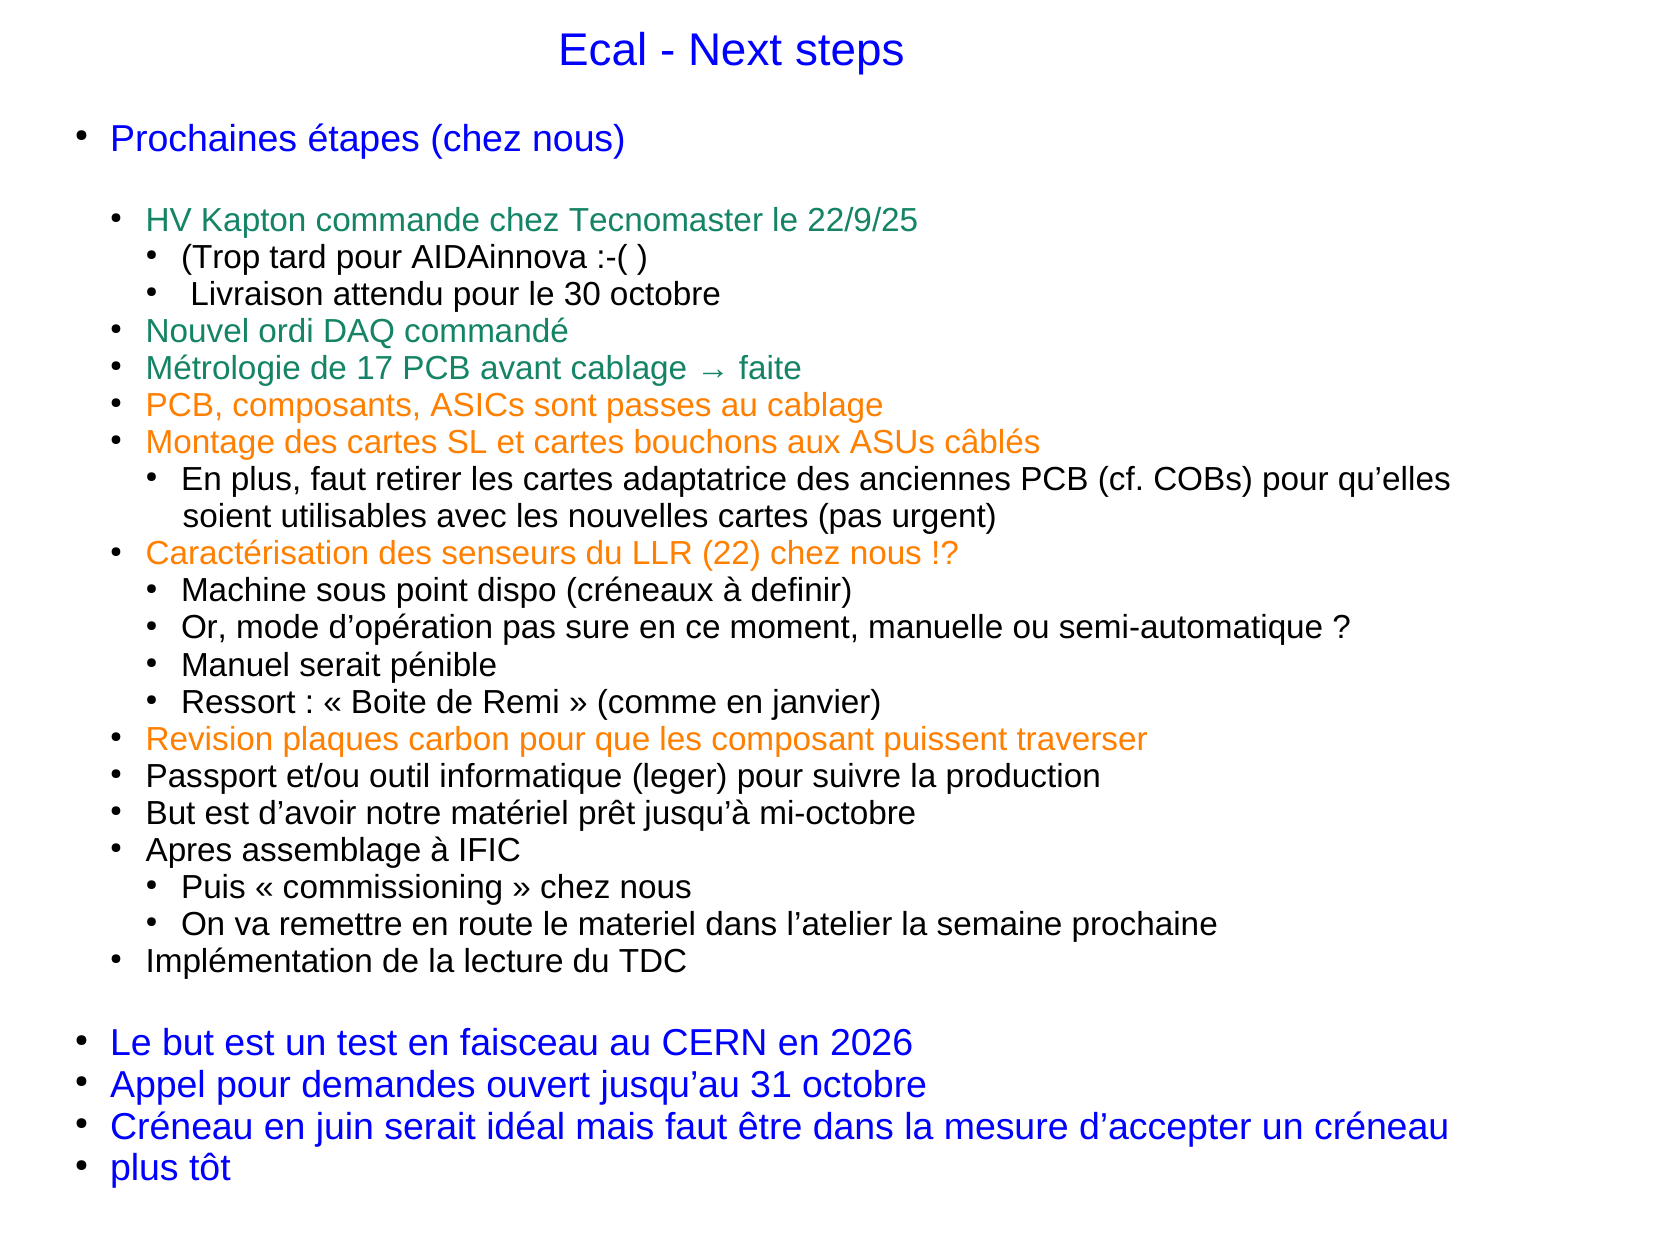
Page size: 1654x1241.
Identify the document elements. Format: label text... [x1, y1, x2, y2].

text_box Prochaines étapes (chez nous) HV Kapton commande chez Tecnomaster le 22/9/25 (Trop tard pour AIDAinnova :-( ) Livraison attendu pour le 30 octobre Nouvel ordi DAQ commandé Métrologie de 17 PCB avant cablage → faite PCB, composants, ASICs sont passes au cablage Montage des cartes SL et cartes bouchons aux ASUs câblés En plus, faut retirer les cartes adaptatrice des anciennes PCB (cf. COBs) pour qu’elles soient utilisables avec les nouvelles cartes (pas urgent) Caractérisation des senseurs du LLR (22) chez nous !? Machine sous point dispo (créneaux à definir) Or, mode d’opération pas sure en ce moment, manuelle ou semi-automatique ? Manuel serait pénible Ressort : « Boite de Remi » (comme en janvier) Revision plaques carbon pour que les composant puissent traverser Passport et/ou outil informatique (leger) pour suivre la production But est d’avoir notre matériel prêt jusqu’à mi-octobre Apres assemblage à IFIC Puis « commissioning » chez nous On va remettre en route le materiel dans l’atelier la semaine prochaine Implémentation de la lecture du TDC Le but est un test en faisceau au CERN en 2026 Appel pour demandes ouvert jusqu’au 31 octobre Créneau en juin serait idéal mais faut être dans la mesure d’accepter un créneau plus tôt [60, 70, 1642, 1241]
text_box Ecal - Next steps [543, 14, 1471, 70]
